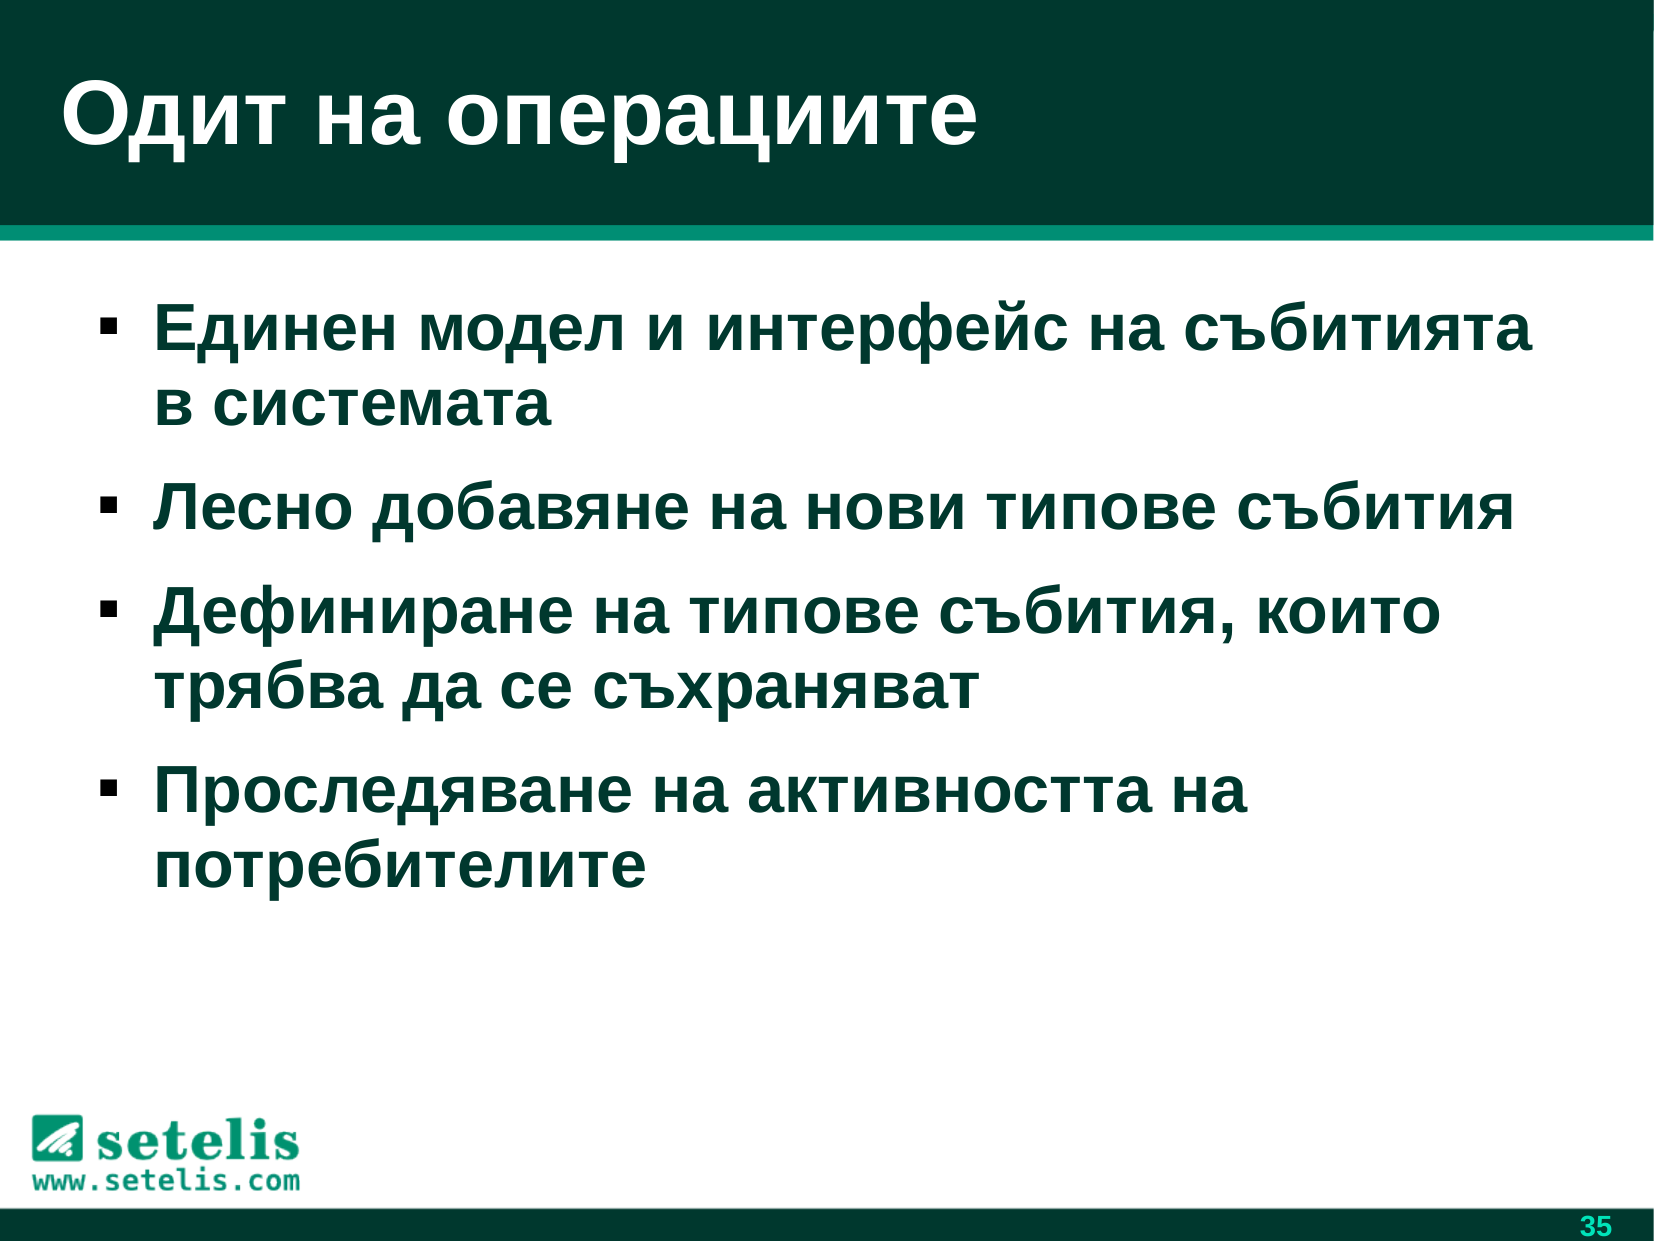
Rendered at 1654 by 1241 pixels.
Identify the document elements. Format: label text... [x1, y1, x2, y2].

list Единен модел и интерфейс на събитията в системата Лесно добавяне на нови типове събития Дефиниране на типове събития, които трябва да се съхраняват Проследяване на активността на потребителите [82, 290, 1571, 1109]
picture [0, 241, 1654, 1241]
title Одит на операциите [0, 0, 1654, 226]
